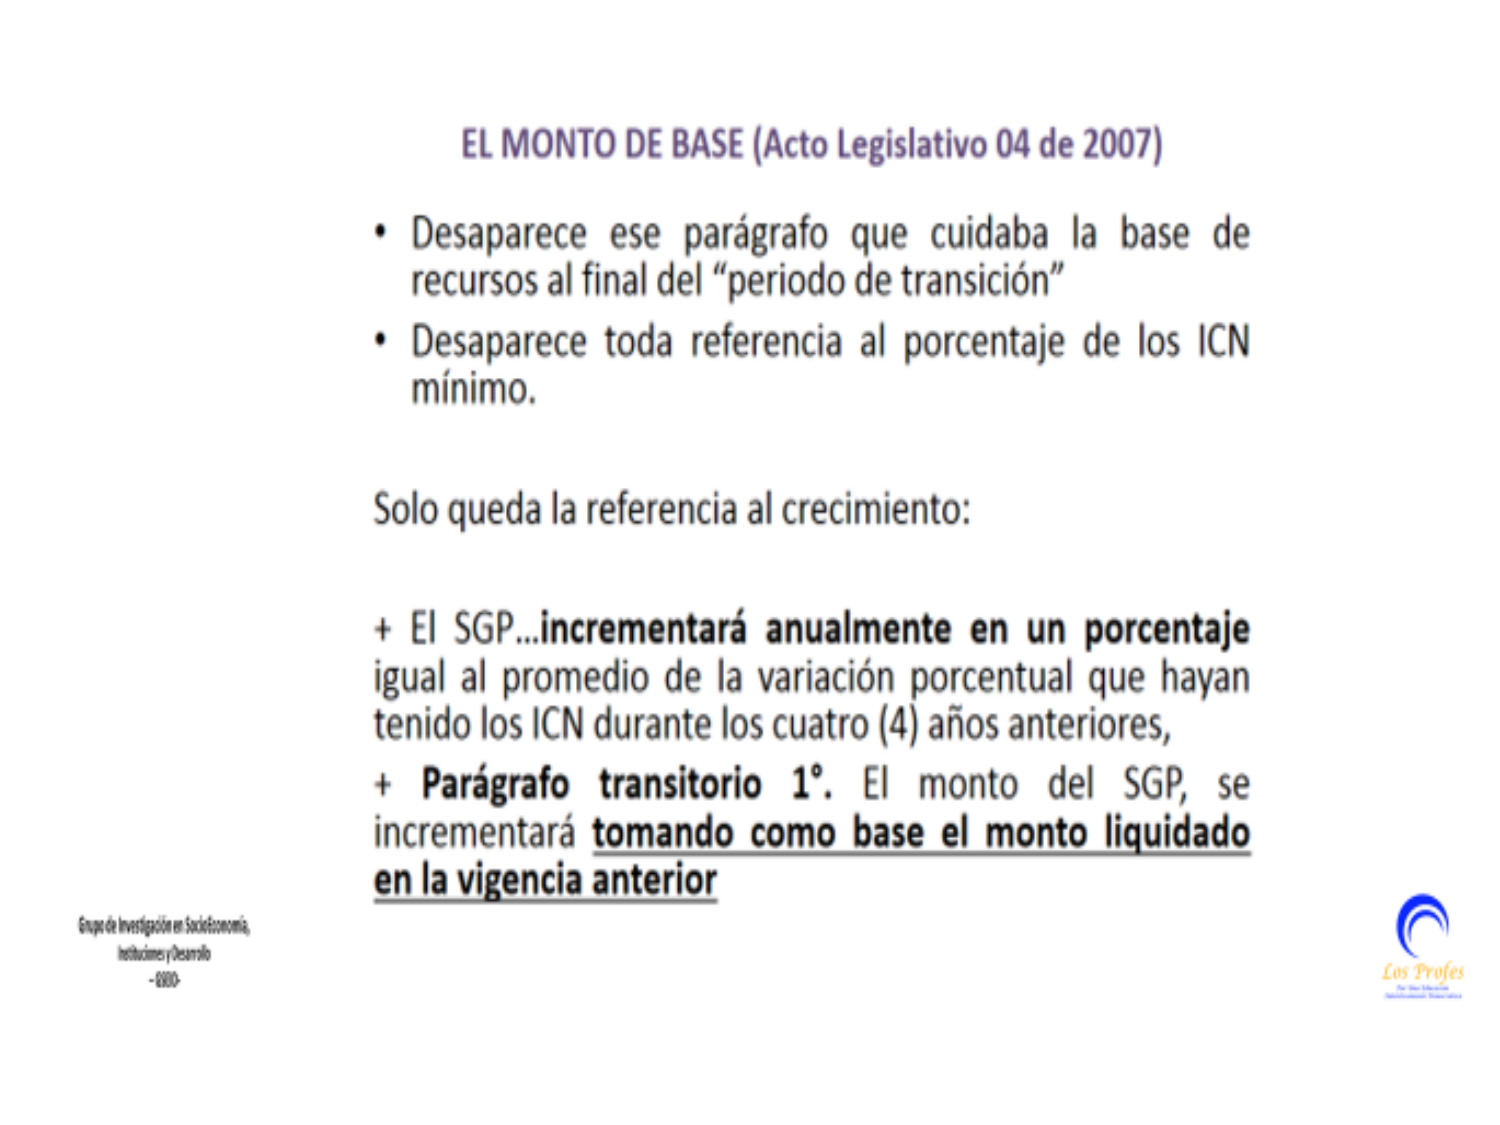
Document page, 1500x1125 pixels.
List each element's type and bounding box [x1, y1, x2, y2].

picture [69, 43, 1471, 1007]
